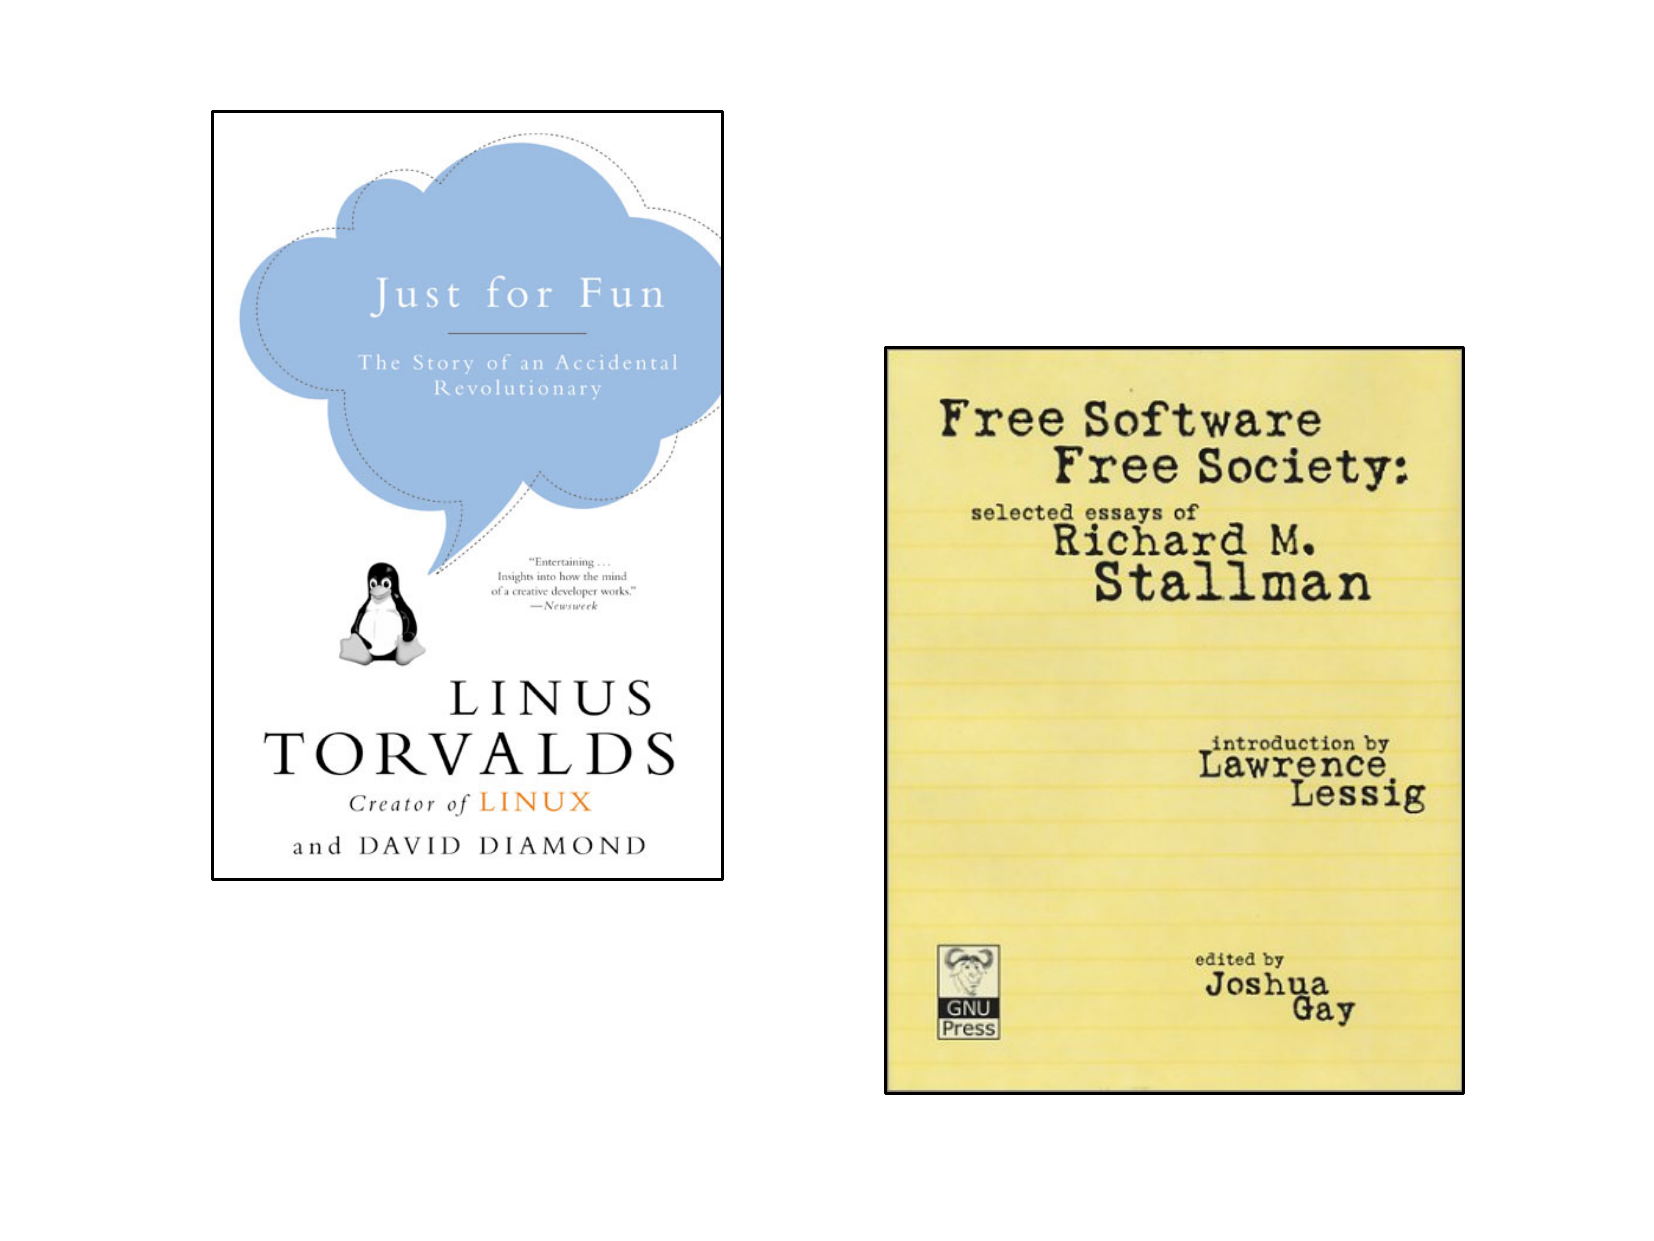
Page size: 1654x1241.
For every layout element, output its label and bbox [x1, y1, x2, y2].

picture [887, 349, 1463, 1092]
picture [214, 112, 722, 878]
